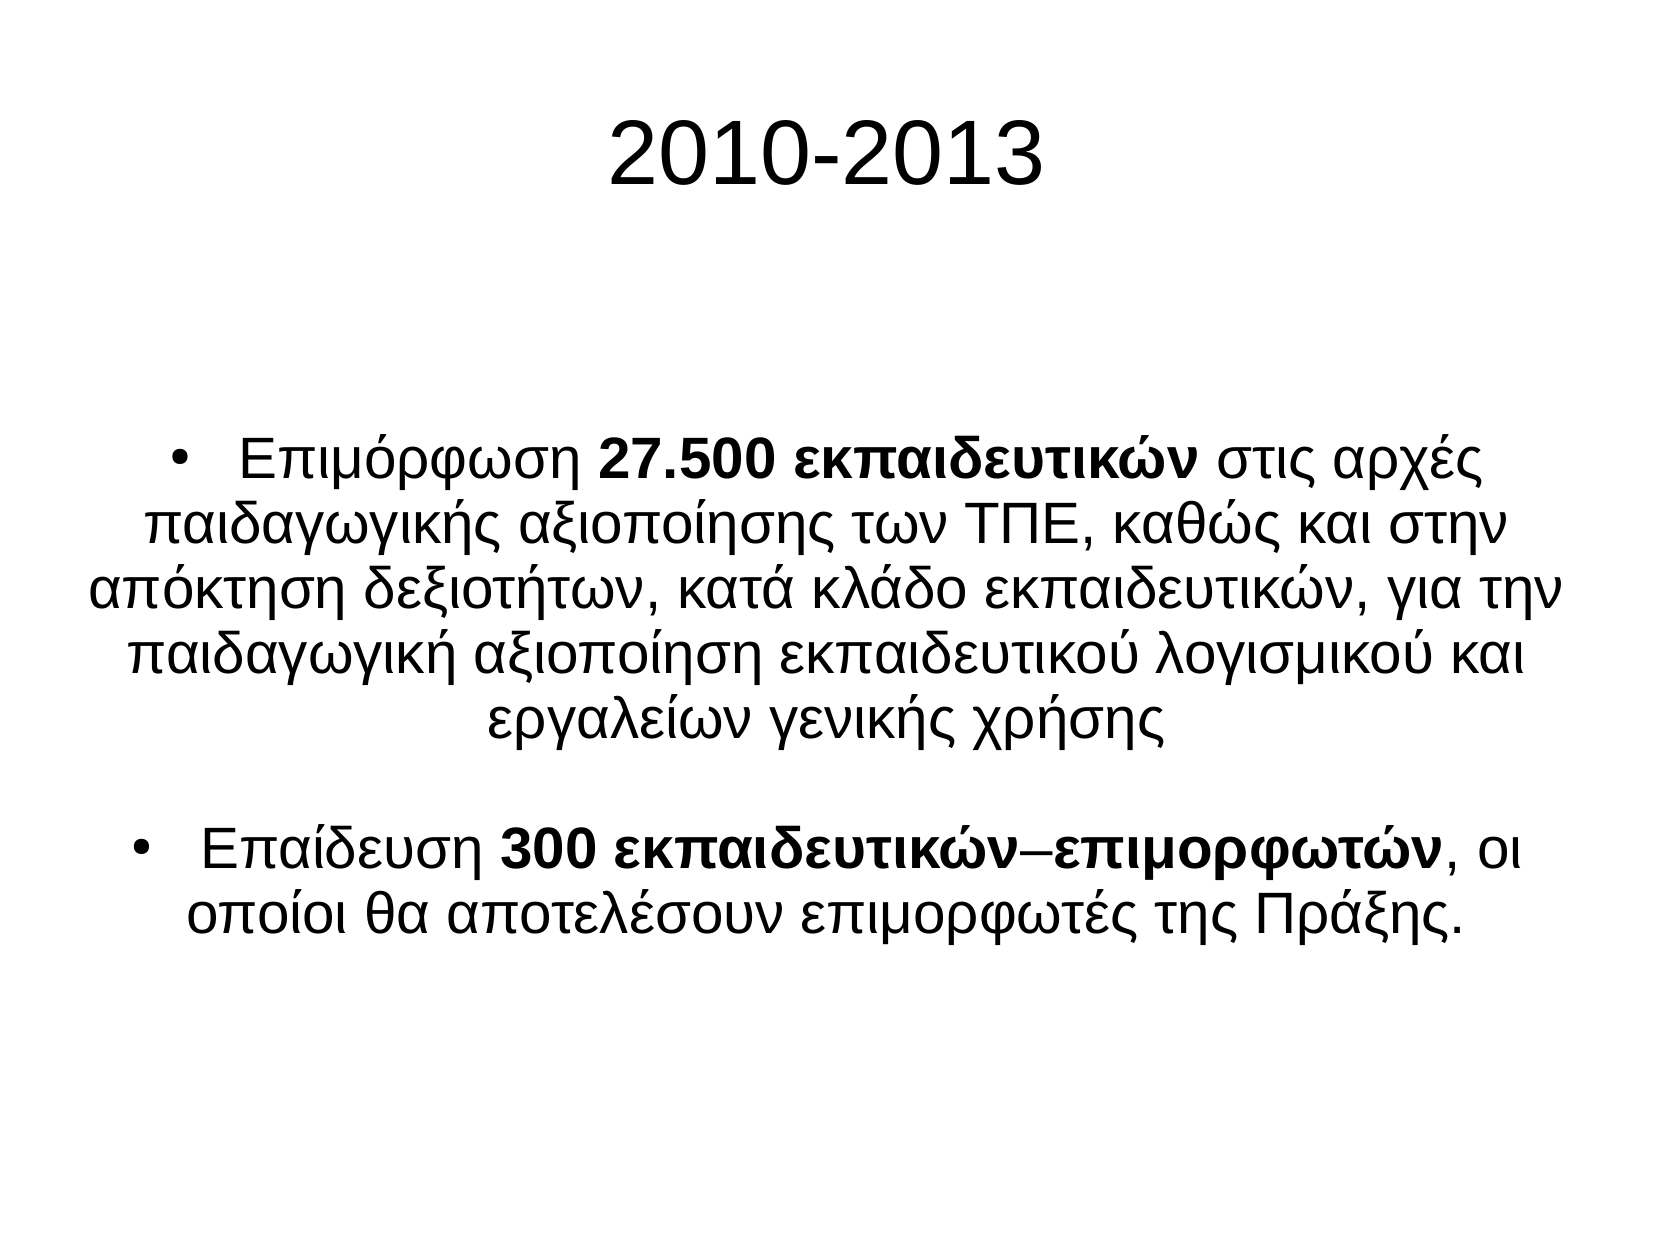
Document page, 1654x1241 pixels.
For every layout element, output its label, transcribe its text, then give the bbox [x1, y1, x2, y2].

subtitle Επιμόρφωση 27.500 εκπαιδευτικών στις αρχές παιδαγωγικής αξιοποίησης των ΤΠΕ, καθώς και στην απόκτηση δεξιοτήτων, κατά κλάδο εκπαιδευτικών, για την παιδαγωγική αξιοποίηση εκπαιδευτικού λογισμικού και εργαλείων γενικής χρήσης Επαίδευση 300 εκπαιδευτικών–επιμορφωτών, οι οποίοι θα αποτελέσουν επιμορφωτές της Πράξης. [82, 297, 1571, 1102]
title 2010-2013 [82, 56, 1571, 250]
